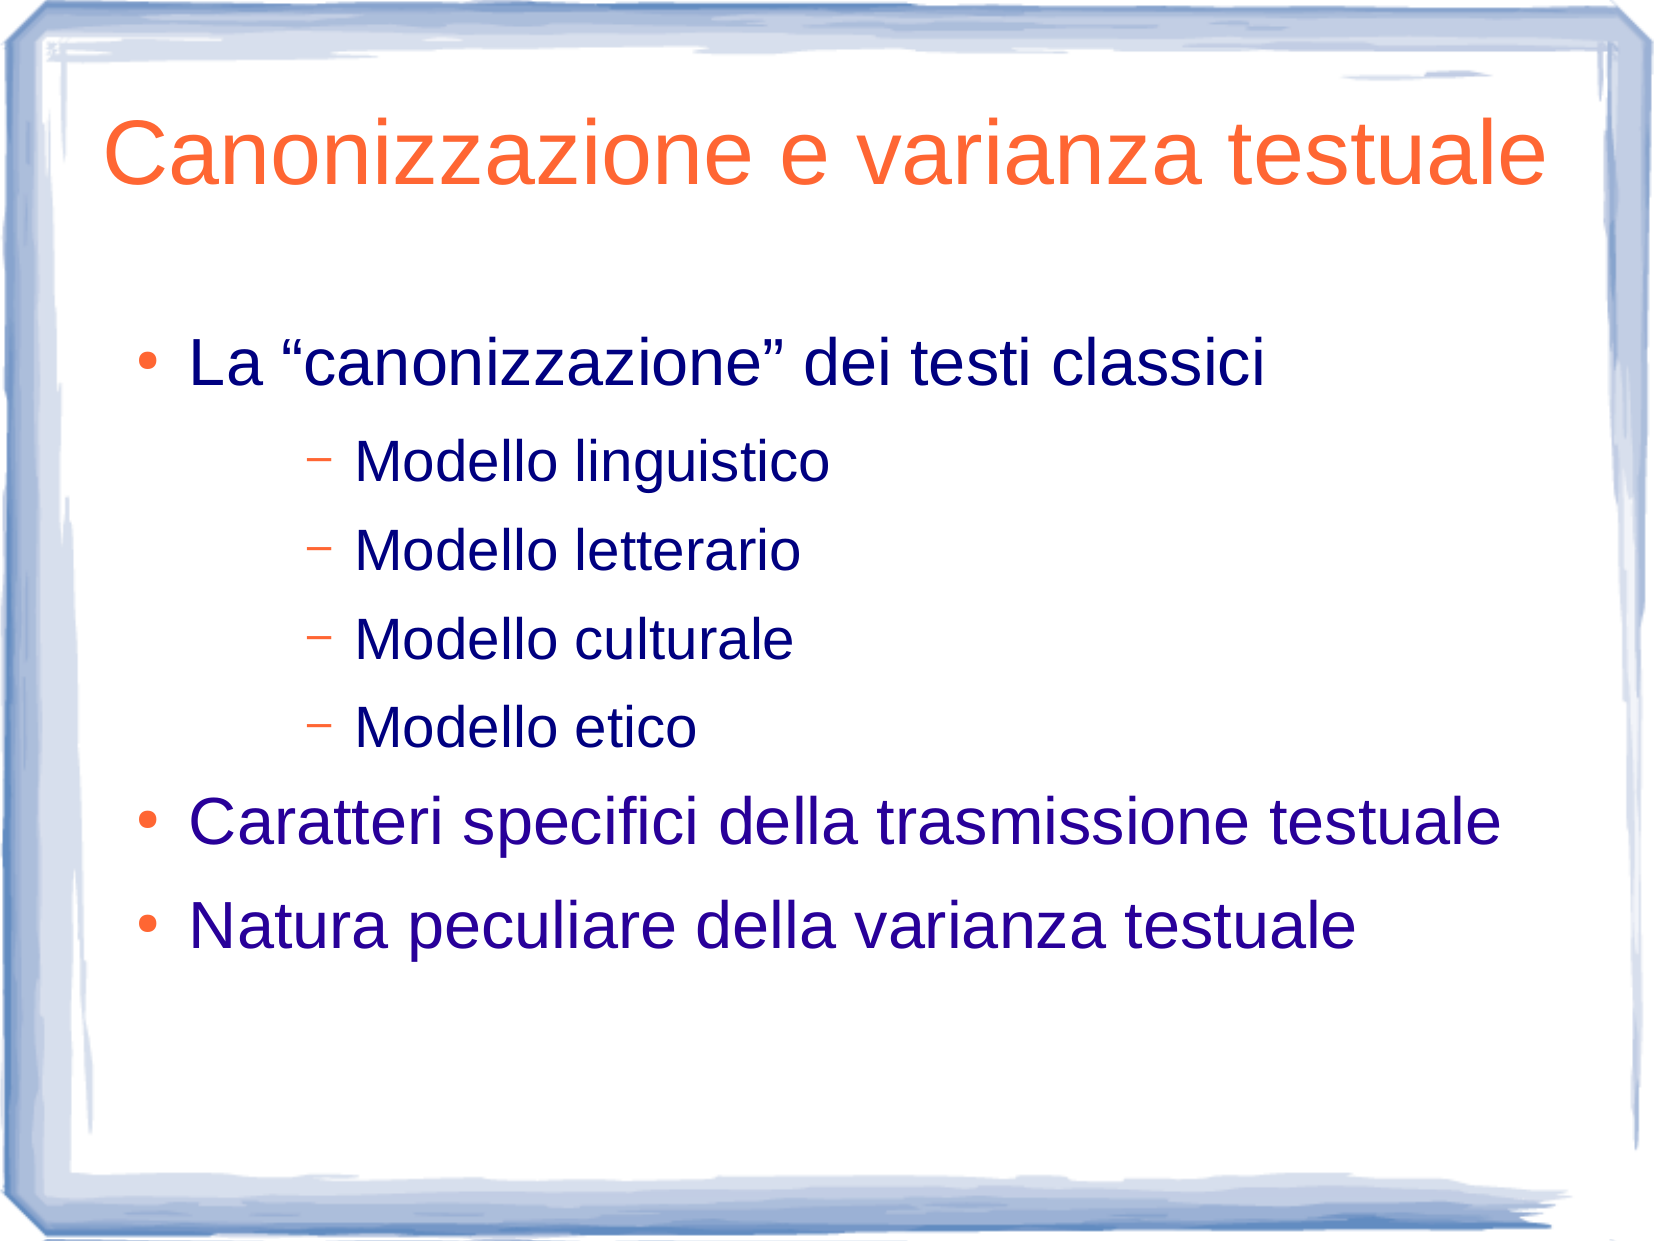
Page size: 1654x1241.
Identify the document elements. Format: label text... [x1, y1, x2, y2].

list La “canonizzazione” dei testi classici Modello linguistico Modello letterario Modello culturale Modello etico Caratteri specifici della trasmissione testuale Natura peculiare della varianza testuale [118, 324, 1571, 1045]
picture [0, 0, 1654, 1241]
title Canonizzazione e varianza testuale [82, 49, 1571, 257]
